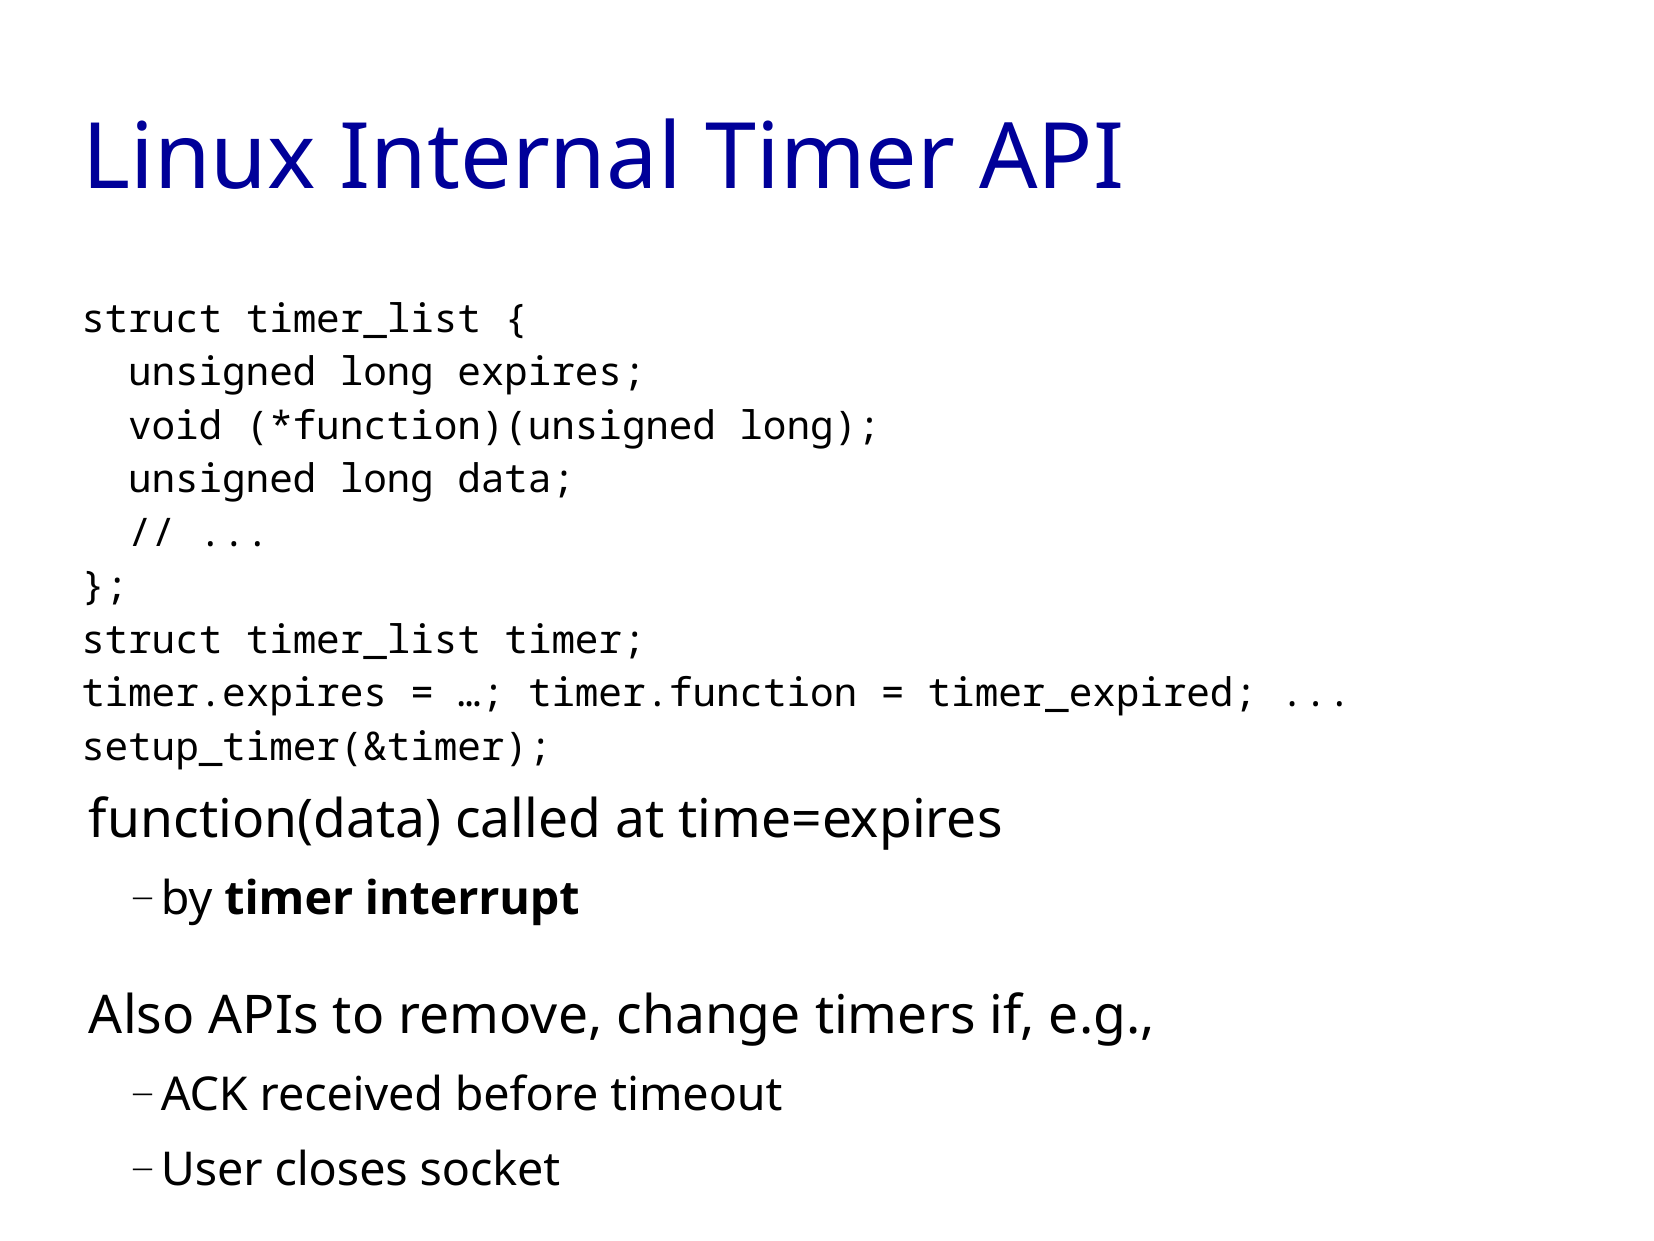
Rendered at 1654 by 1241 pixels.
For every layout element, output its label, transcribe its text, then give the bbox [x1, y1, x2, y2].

list function(data) called at time=expires by timer interrupt Also APIs to remove, change timers if, e.g., ACK received before timeout User closes socket [60, 780, 1571, 1201]
title Linux Internal Timer API [82, 49, 1571, 257]
list struct timer_list { unsigned long expires; void (*function)(unsigned long); unsigned long data; // ... }; struct timer_list timer; timer.expires = …; timer.function = timer_expired; ... setup_timer(&timer); [60, 290, 1571, 780]
